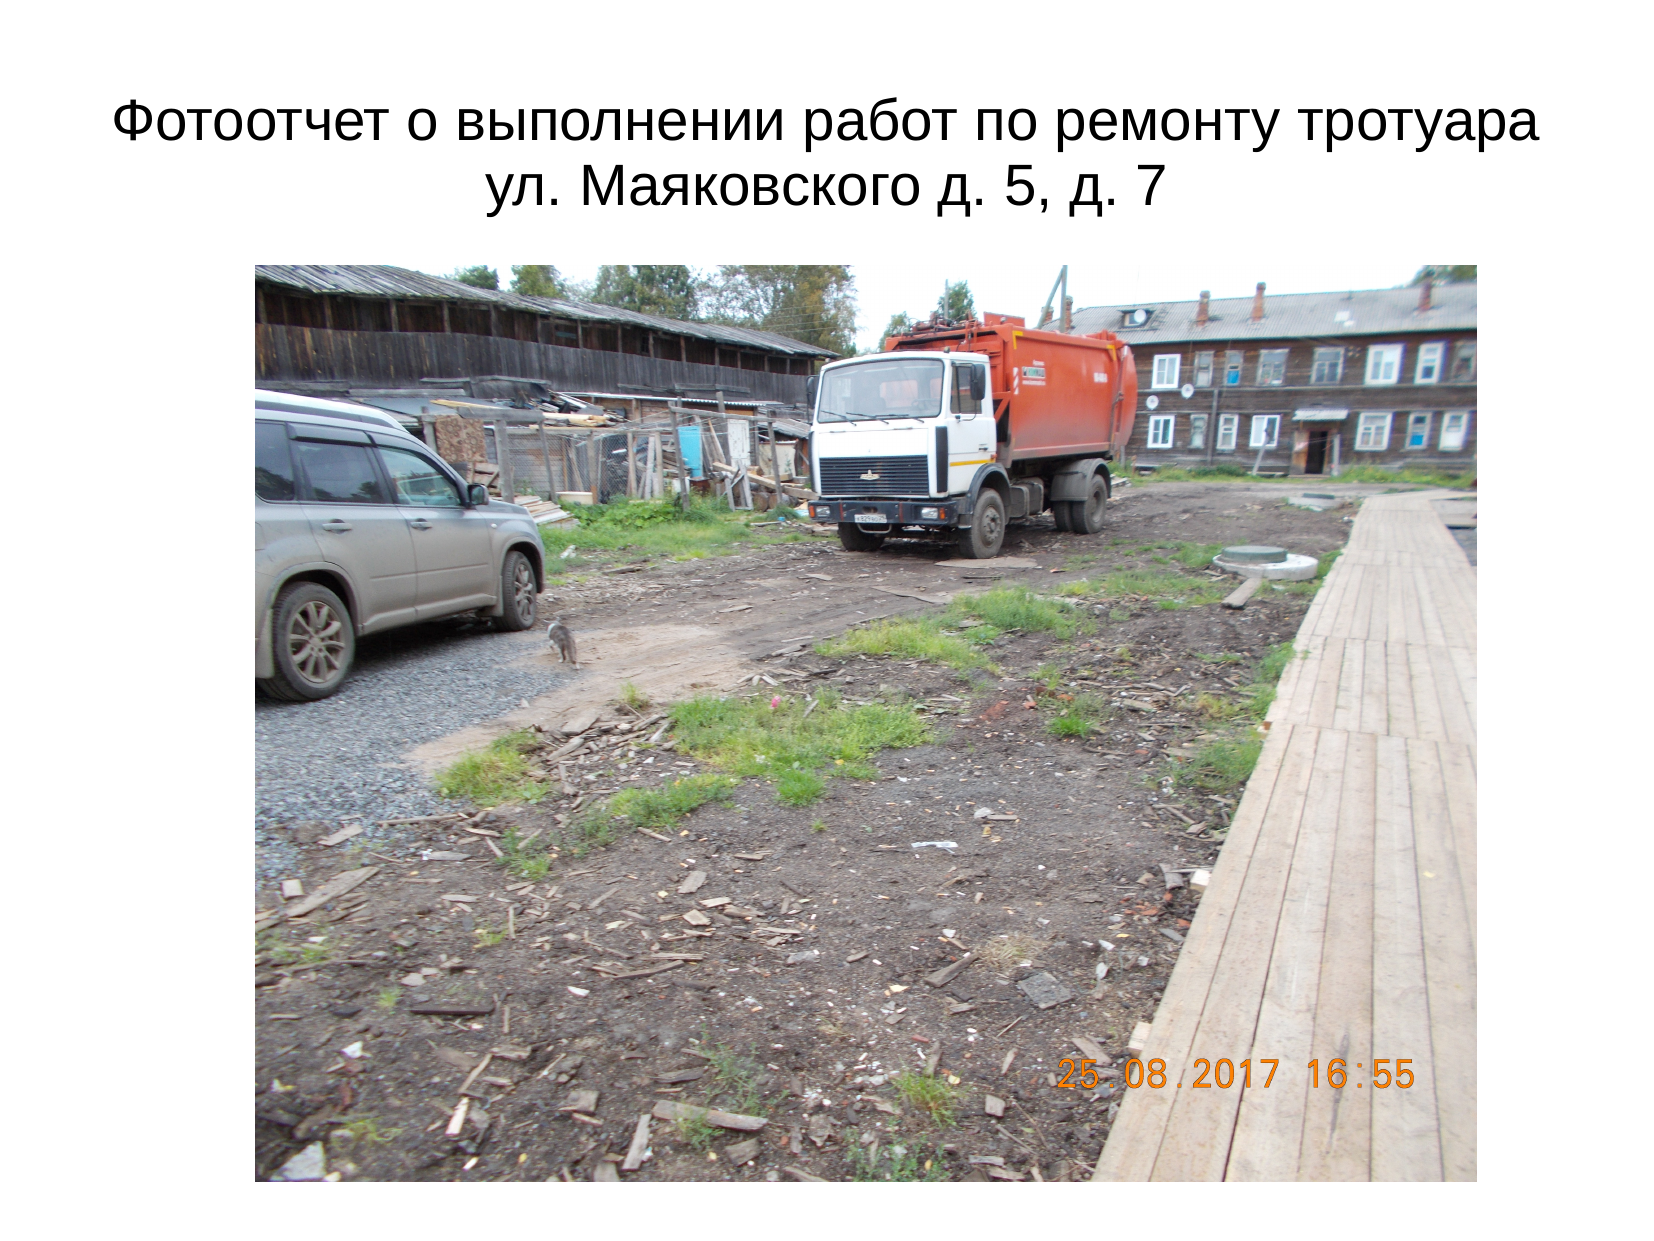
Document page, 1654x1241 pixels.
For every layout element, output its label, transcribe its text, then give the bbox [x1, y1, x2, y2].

picture [255, 265, 1477, 1182]
title Фотоотчет о выполнении работ по ремонту тротуара ул. Маяковского д. 5, д. 7 [82, 49, 1571, 257]
